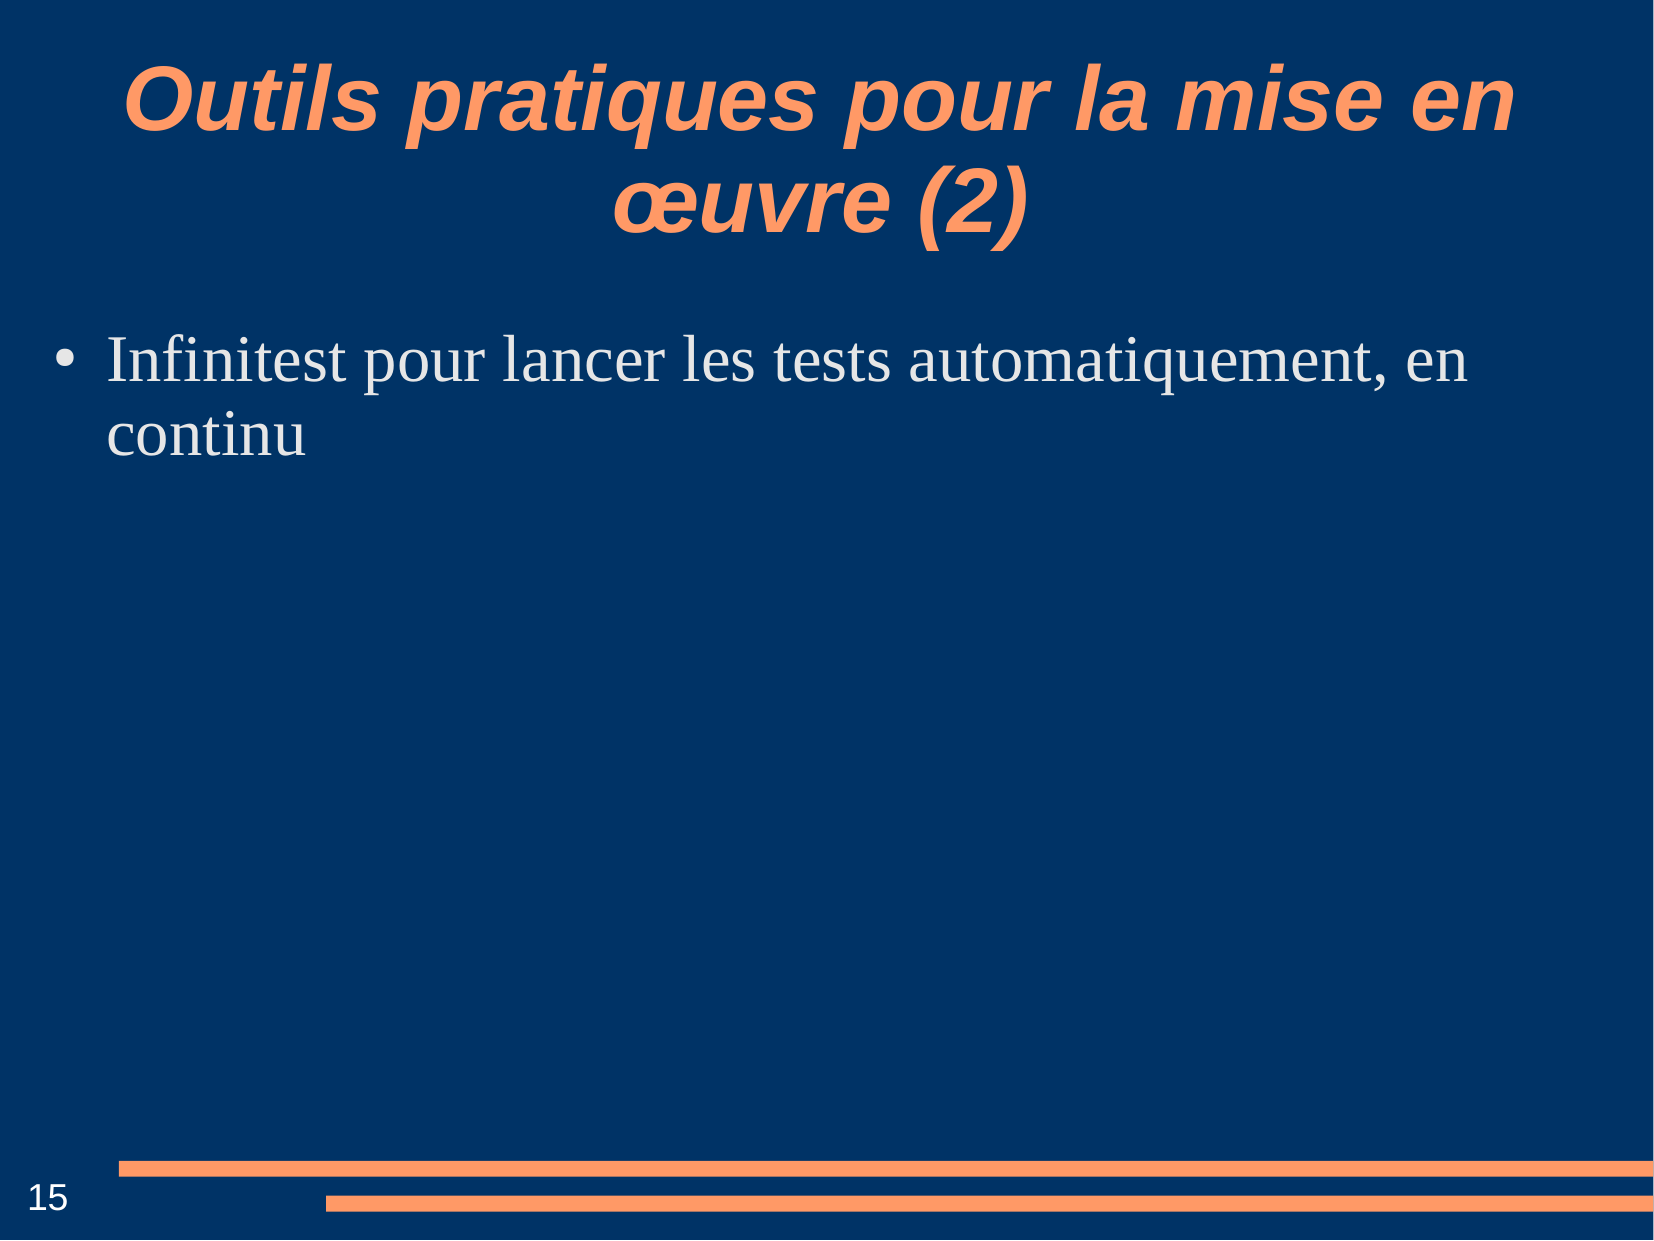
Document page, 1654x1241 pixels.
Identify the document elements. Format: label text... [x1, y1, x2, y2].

title Outils pratiques pour la mise en œuvre (2) [35, 46, 1607, 254]
list Infinitest pour lancer les tests automatiquement, en continu [35, 322, 1607, 1099]
